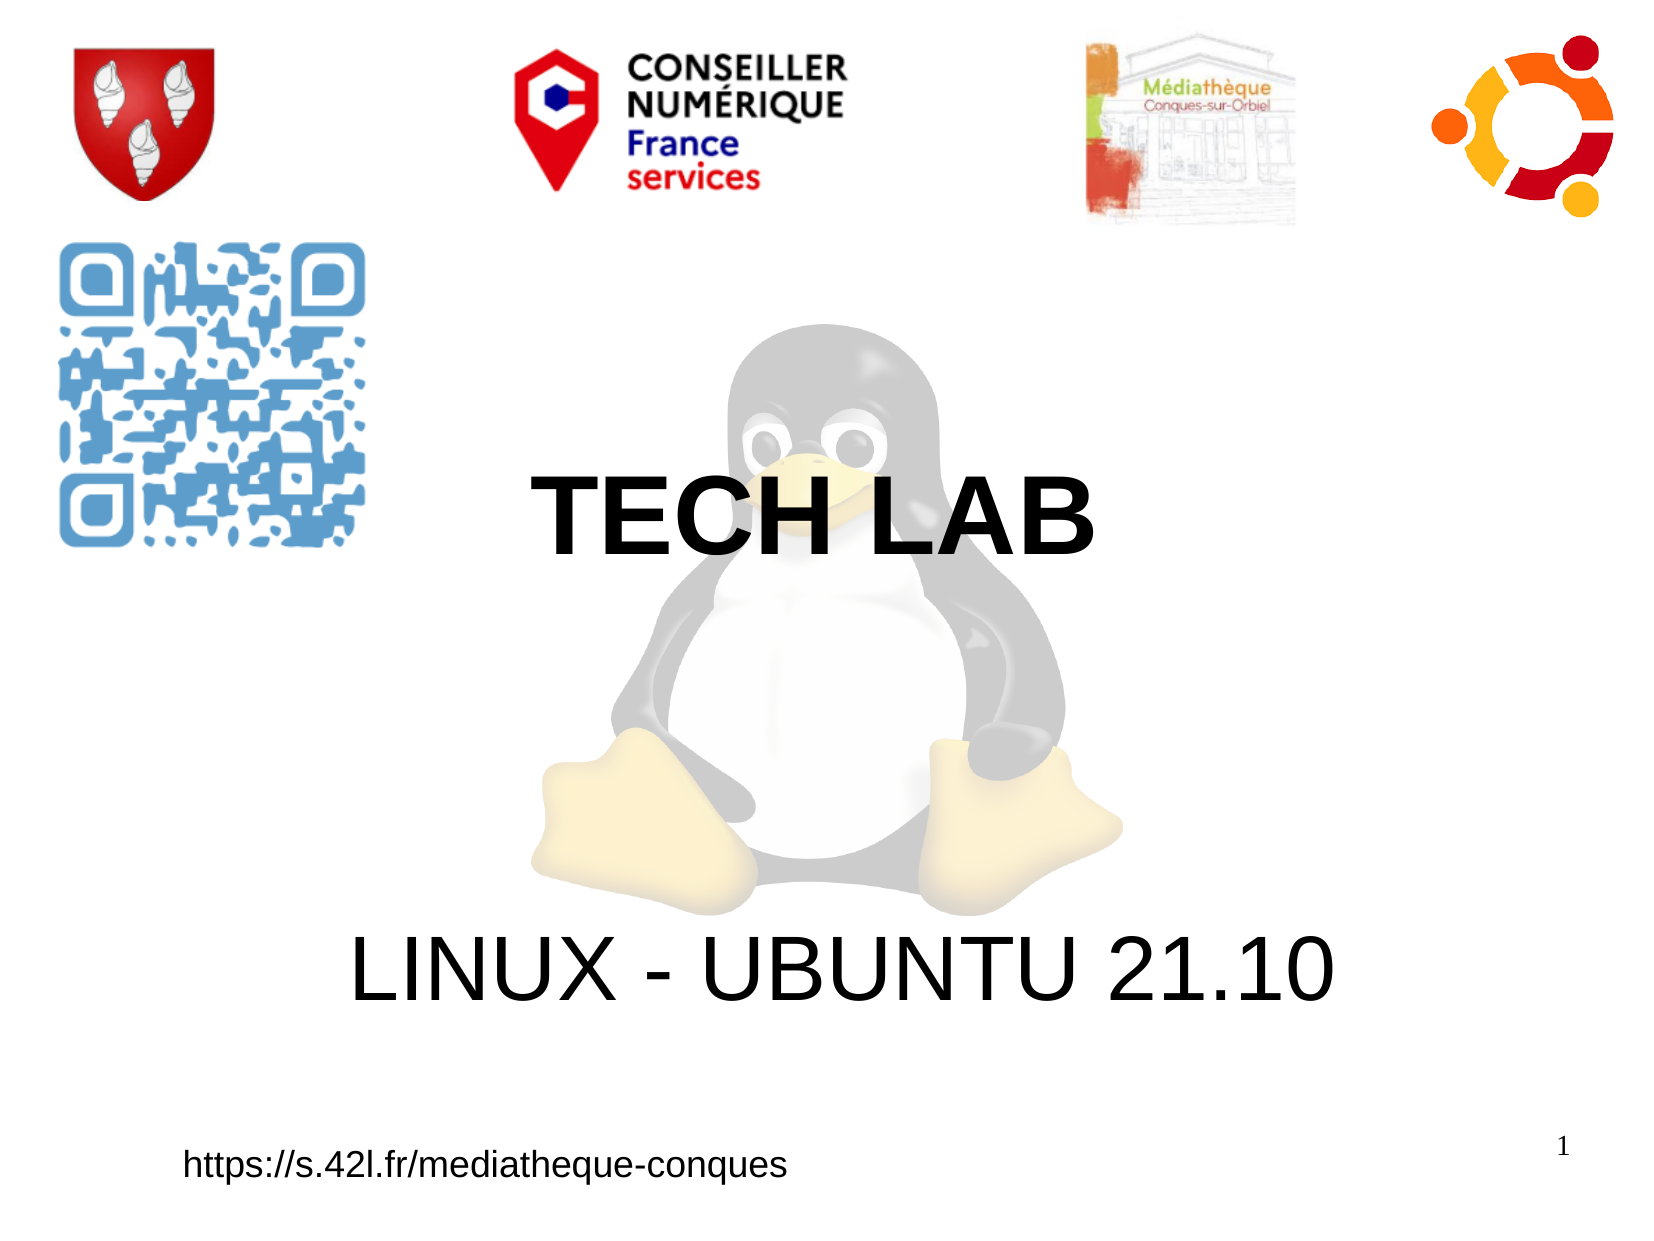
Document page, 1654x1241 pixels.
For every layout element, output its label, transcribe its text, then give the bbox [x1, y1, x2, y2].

picture [5, 0, 1347, 589]
text_box https://s.42l.fr/mediatheque-conques [168, 1135, 967, 1193]
subtitle TECH LAB [407, 324, 1559, 582]
picture [1423, 27, 1621, 225]
title LINUX - UBUNTU 21.10 [98, 865, 1587, 1073]
